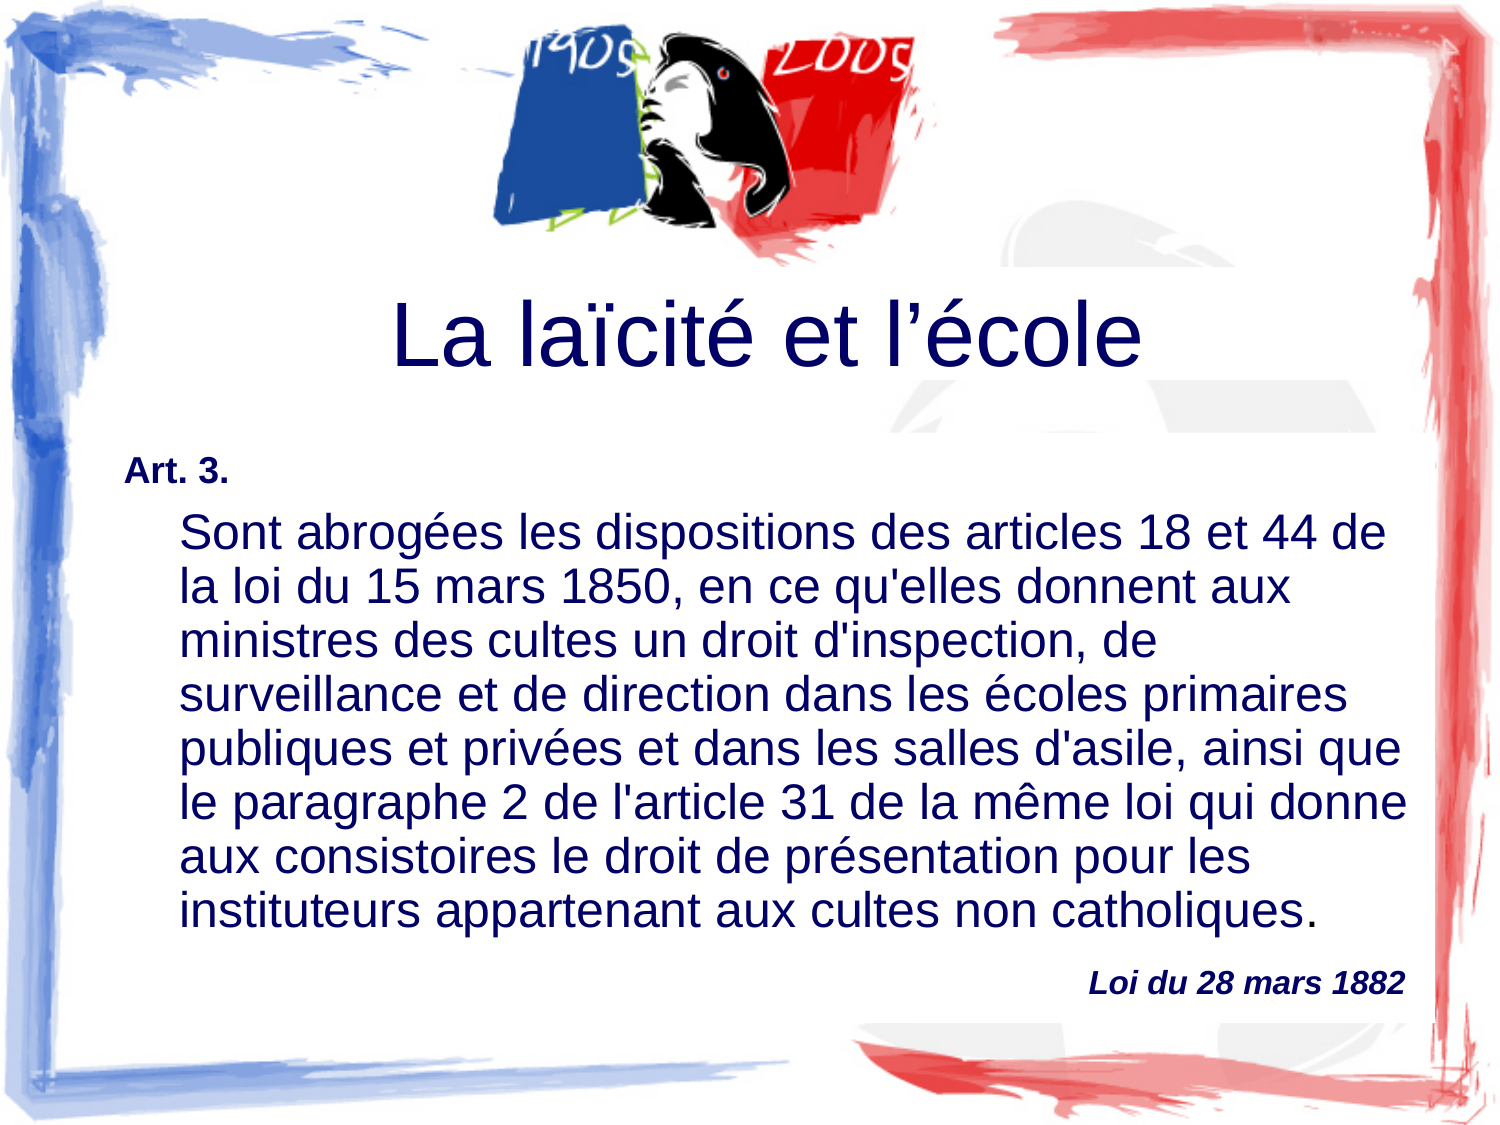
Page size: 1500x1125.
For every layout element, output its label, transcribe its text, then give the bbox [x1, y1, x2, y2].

title La laïcité et l’école [159, 267, 1377, 380]
list Art. 3. Sont abrogées les dispositions des articles 18 et 44 de la loi du 15 mars 1850, en ce qu'elles donnent aux ministres des cultes un droit d'inspection, de surveillance et de direction dans les écoles primaires publiques et privées et dans les salles d'asile, ainsi que le paragraphe 2 de l'article 31 de la même loi qui donne aux consistoires le droit de présentation pour les instituteurs appartenant aux cultes non catholiques. Loi du 28 mars 1882 [108, 432, 1436, 1024]
picture [0, 0, 1500, 1125]
